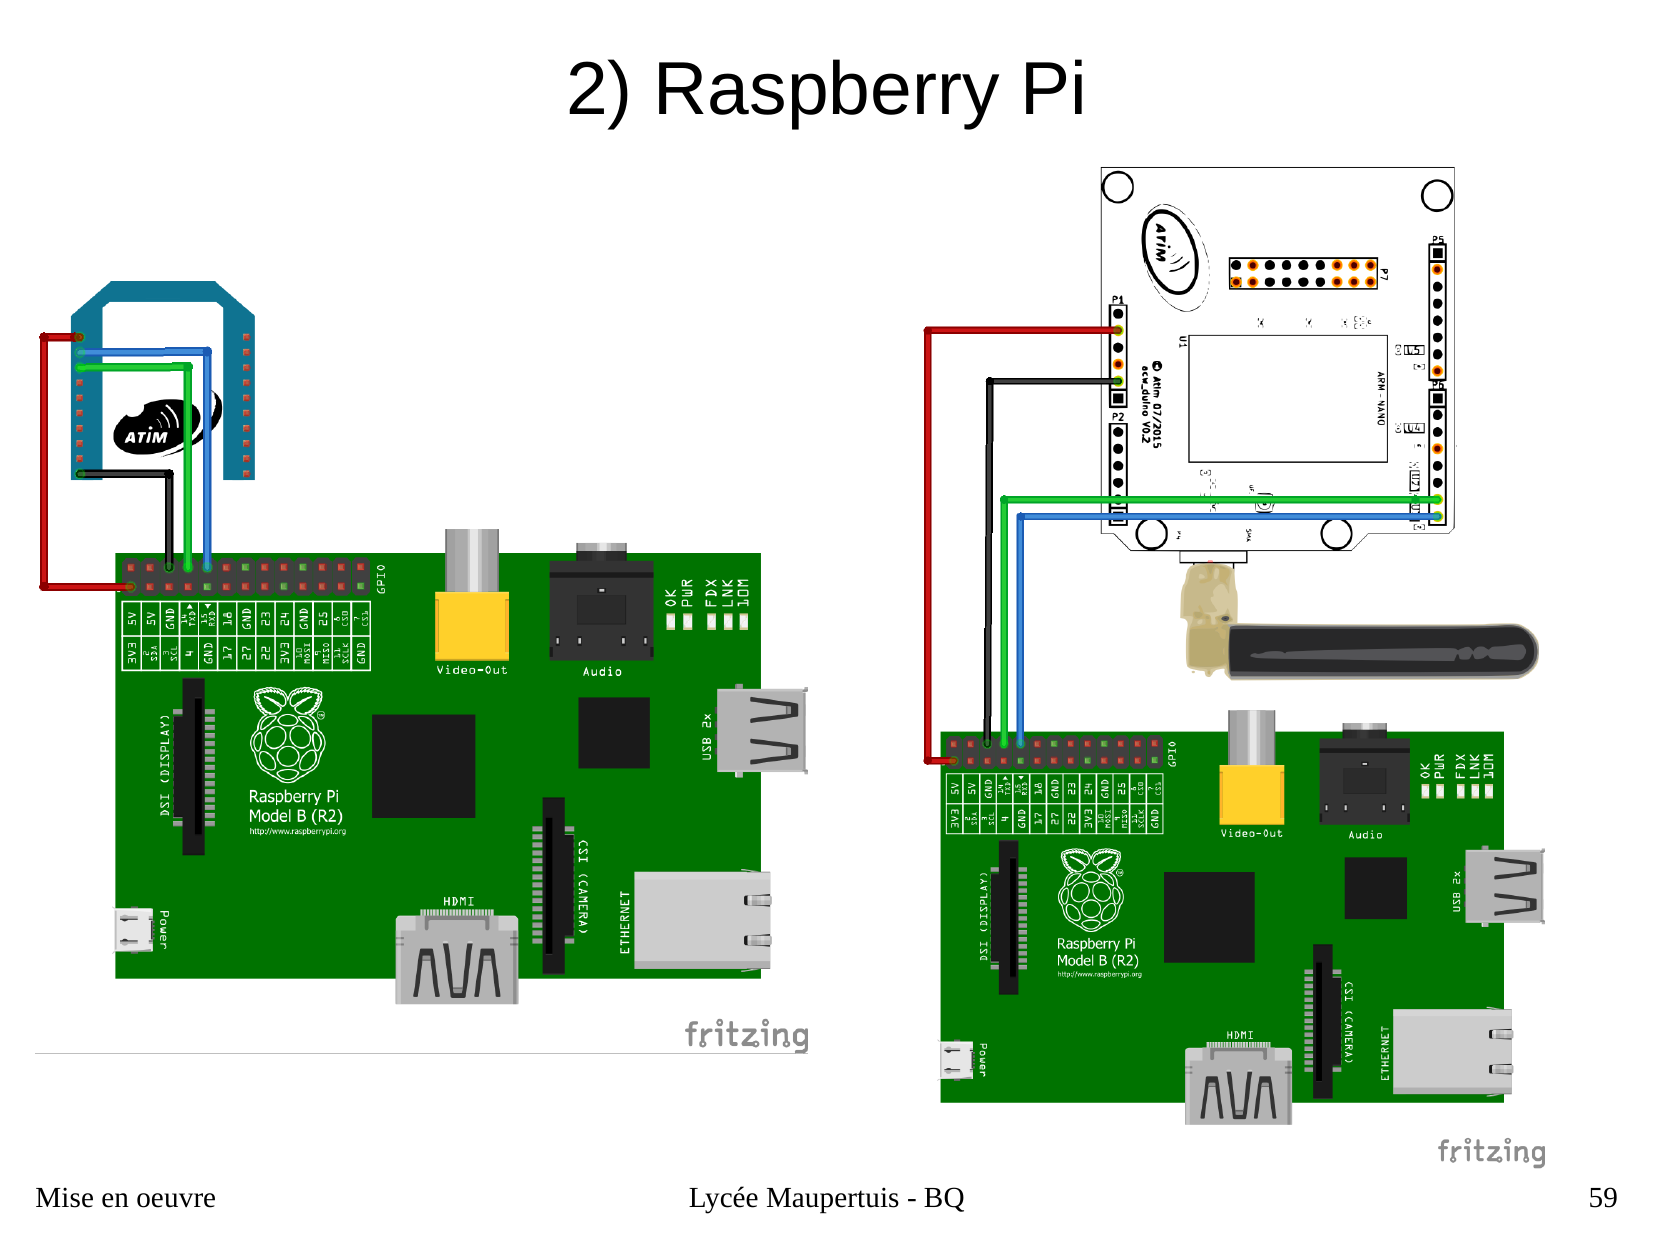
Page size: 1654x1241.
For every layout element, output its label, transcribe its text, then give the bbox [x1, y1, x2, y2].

title 2) Raspberry Pi [35, 35, 1619, 142]
picture [920, 165, 1545, 1170]
picture [35, 281, 808, 1054]
